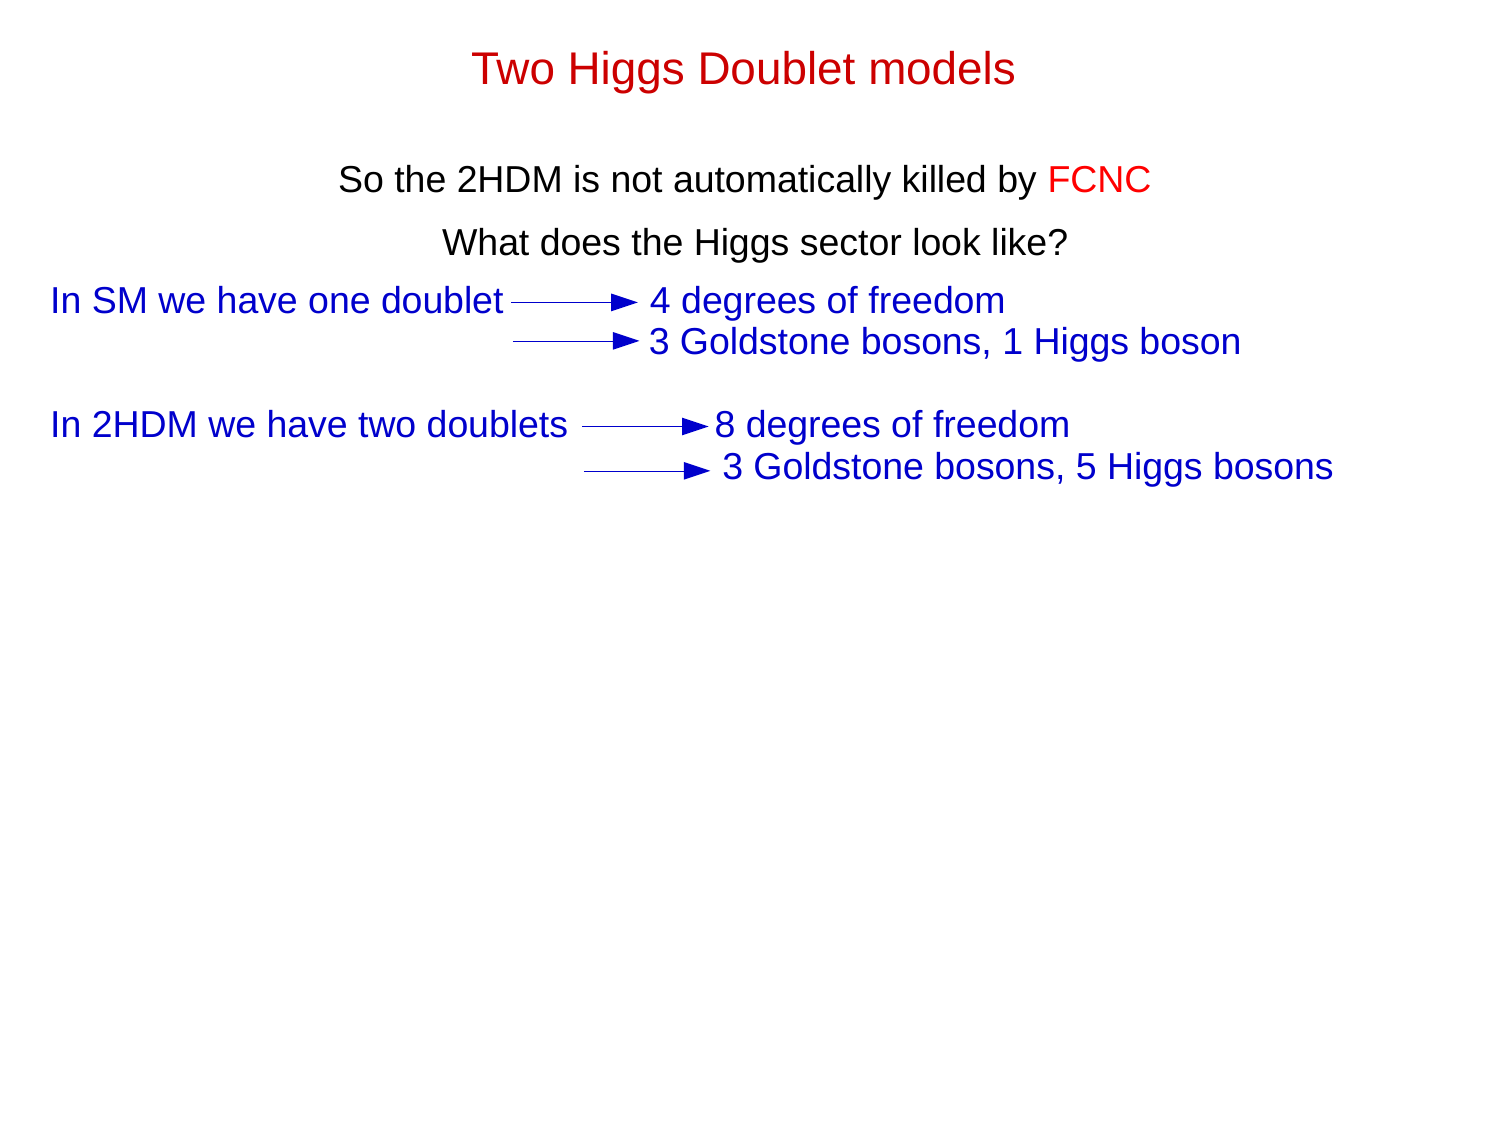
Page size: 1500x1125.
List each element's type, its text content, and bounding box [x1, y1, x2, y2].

text_box Two Higgs Doublet models [23, 35, 1477, 116]
text_box In SM we have one doublet 4 degrees of freedom 3 Goldstone bosons, 1 Higgs boson [35, 271, 1489, 371]
text_box So the 2HDM is not automatically killed by FCNC What does the Higgs sector look like? [35, 129, 1465, 250]
text_box In 2HDM we have two doublets 8 degrees of freedom 3 Goldstone bosons, 5 Higgs bosons [35, 395, 1489, 495]
